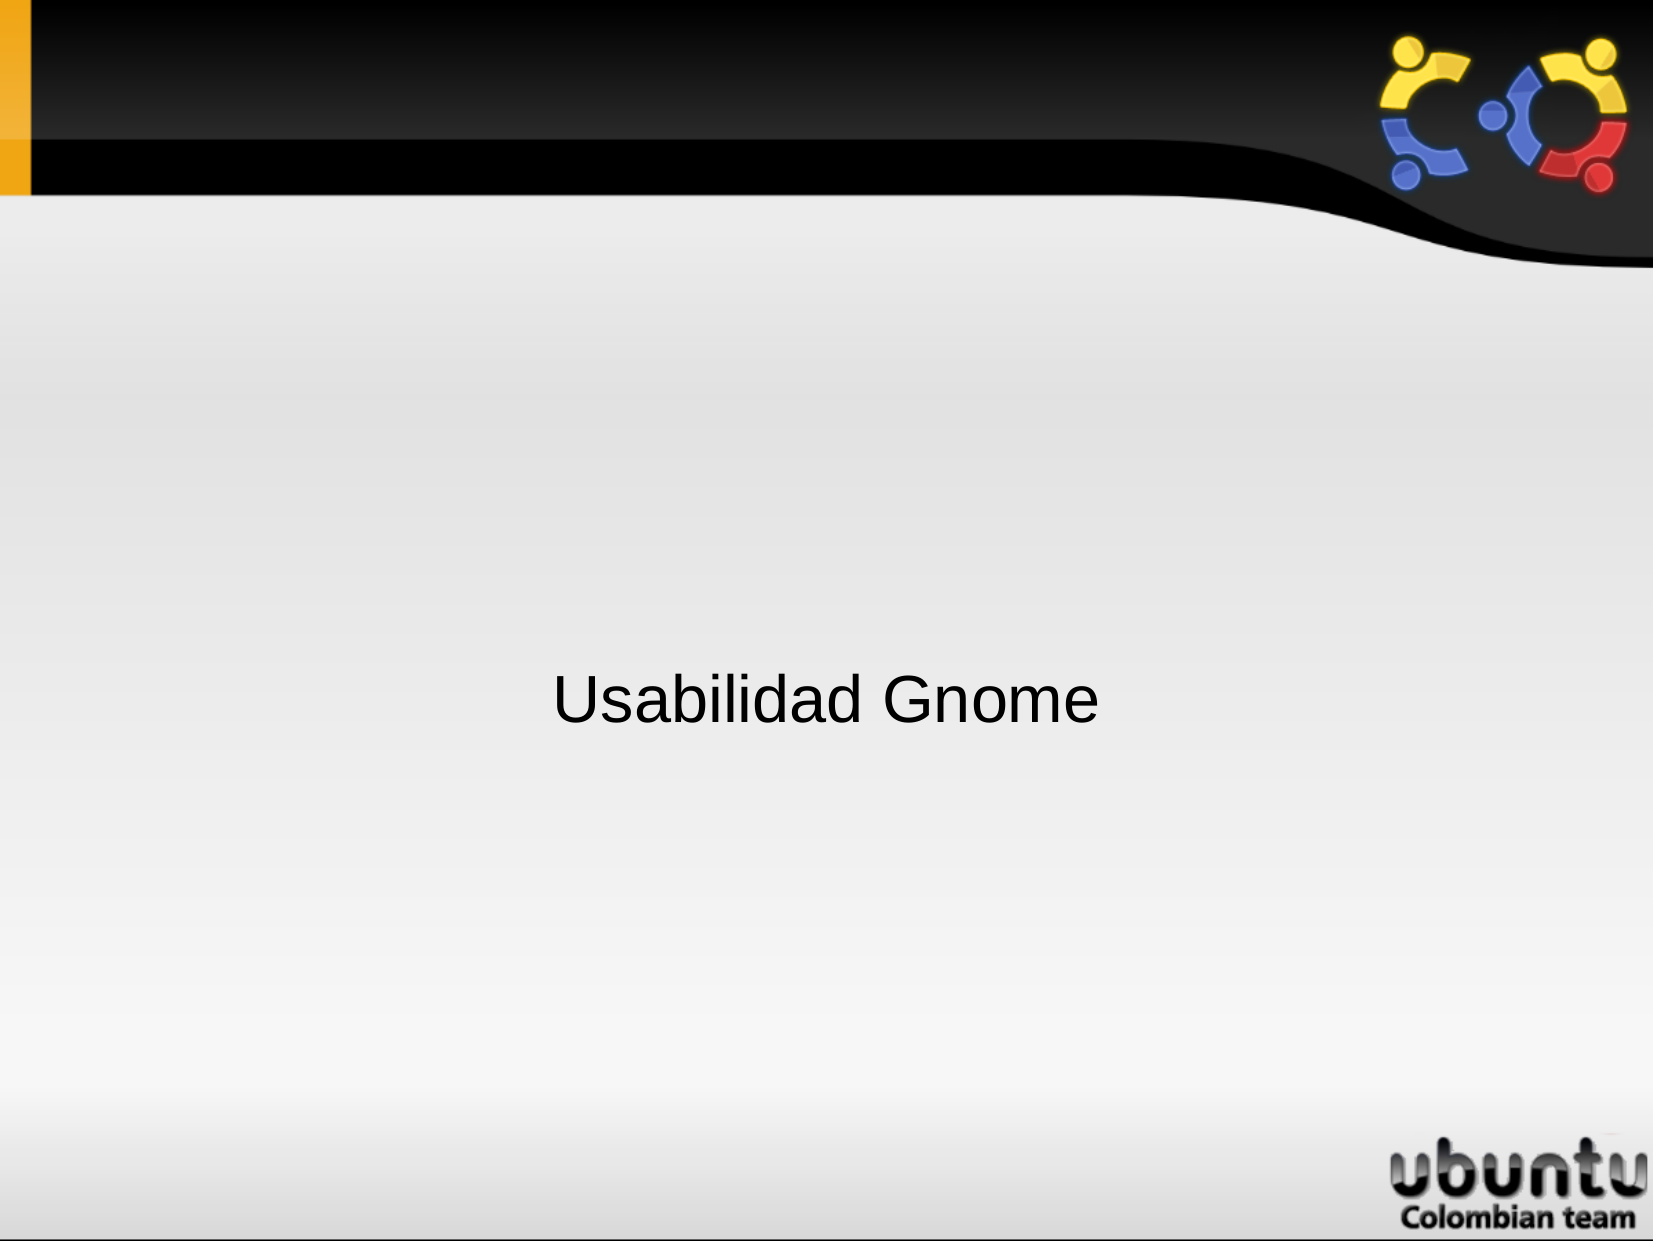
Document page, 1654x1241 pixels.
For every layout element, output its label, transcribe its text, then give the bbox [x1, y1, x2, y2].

subtitle Usabilidad Gnome [82, 297, 1571, 1102]
picture [0, 0, 1653, 1241]
